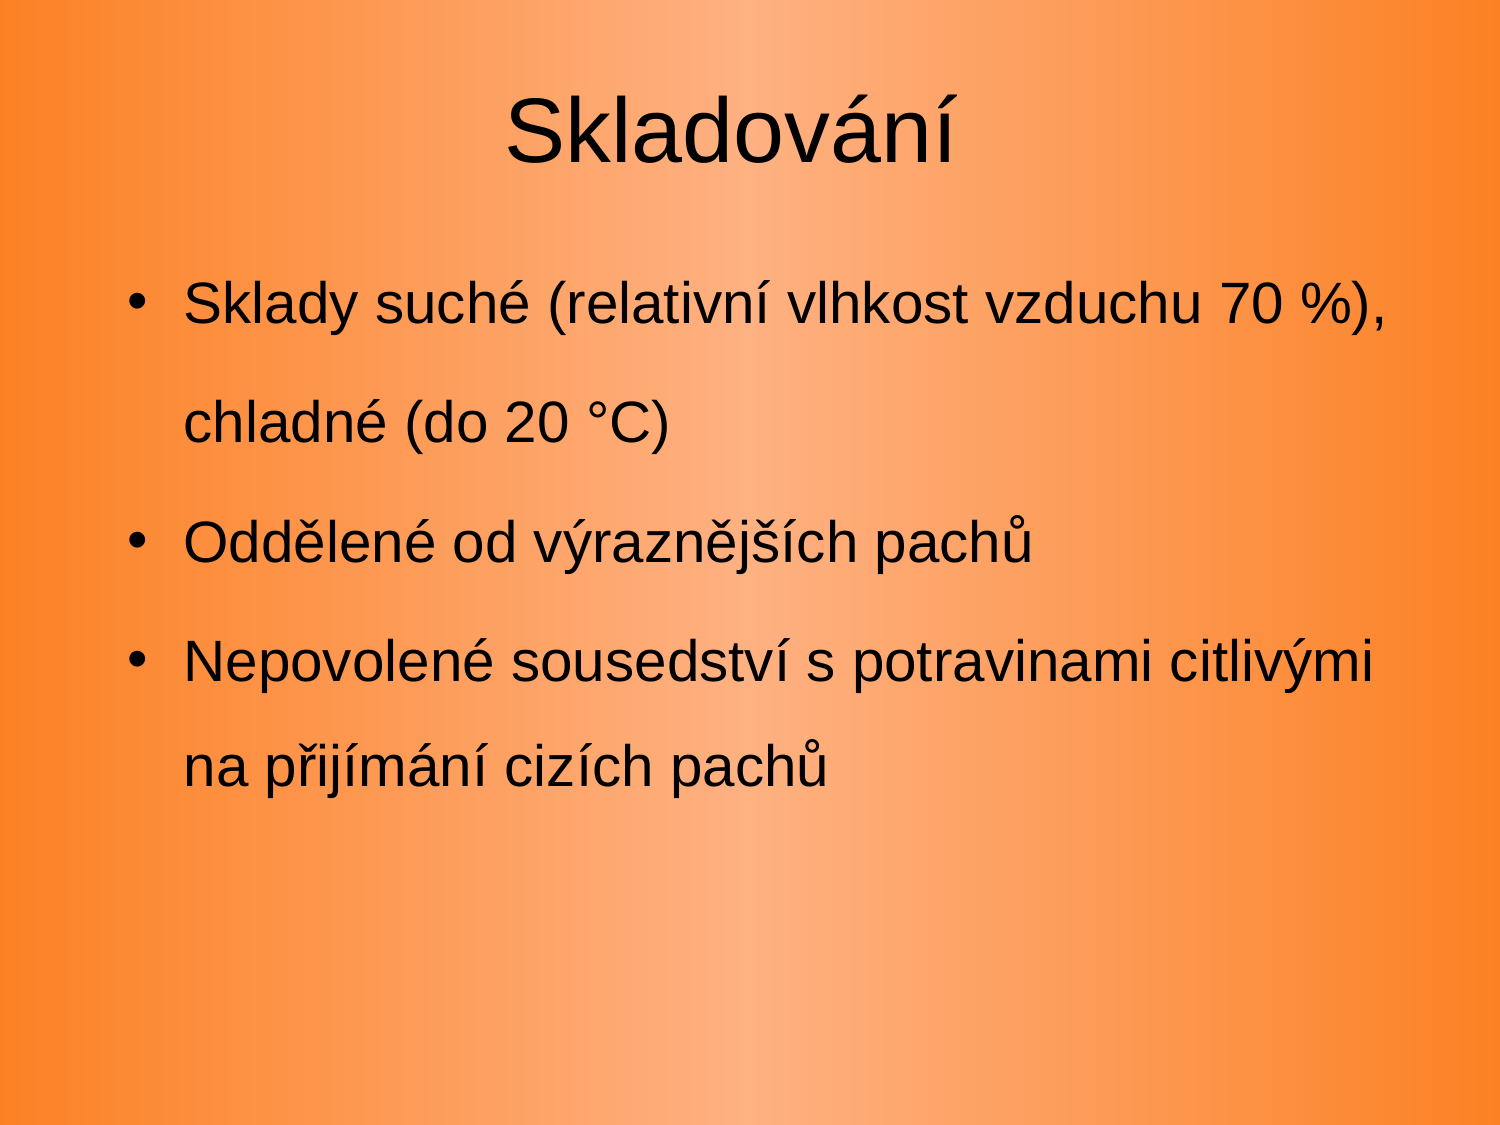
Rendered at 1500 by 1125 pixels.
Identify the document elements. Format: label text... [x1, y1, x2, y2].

title Skladování [93, 58, 1369, 194]
list Sklady suché (relativní vlhkost vzduchu 70 %), chladné (do 20 °C) Oddělené od výraznějších pachů Nepovolené sousedství s potravinami citlivými na přijímání cizích pachů [112, 222, 1430, 973]
